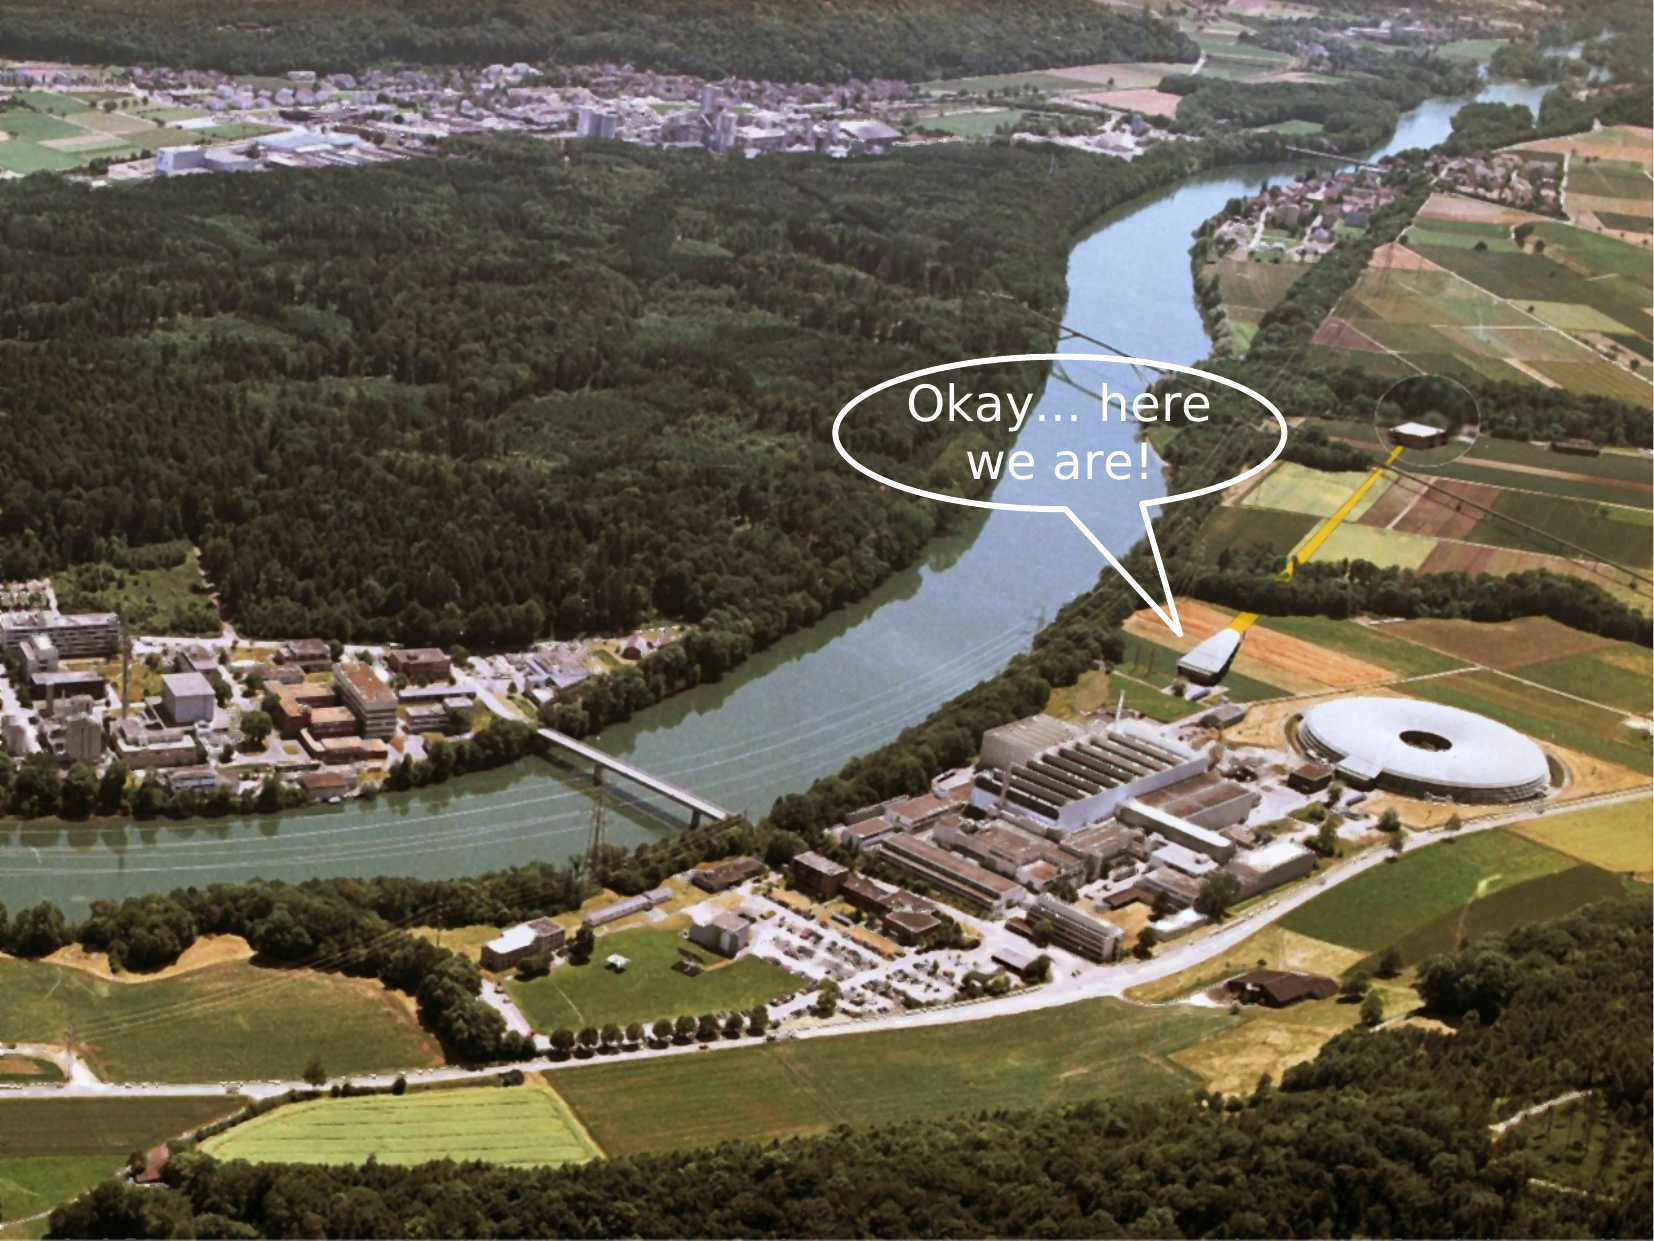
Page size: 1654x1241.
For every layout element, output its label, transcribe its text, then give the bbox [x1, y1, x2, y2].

text_box Okay... here we are! [835, 356, 1285, 635]
picture [0, 0, 1654, 1241]
